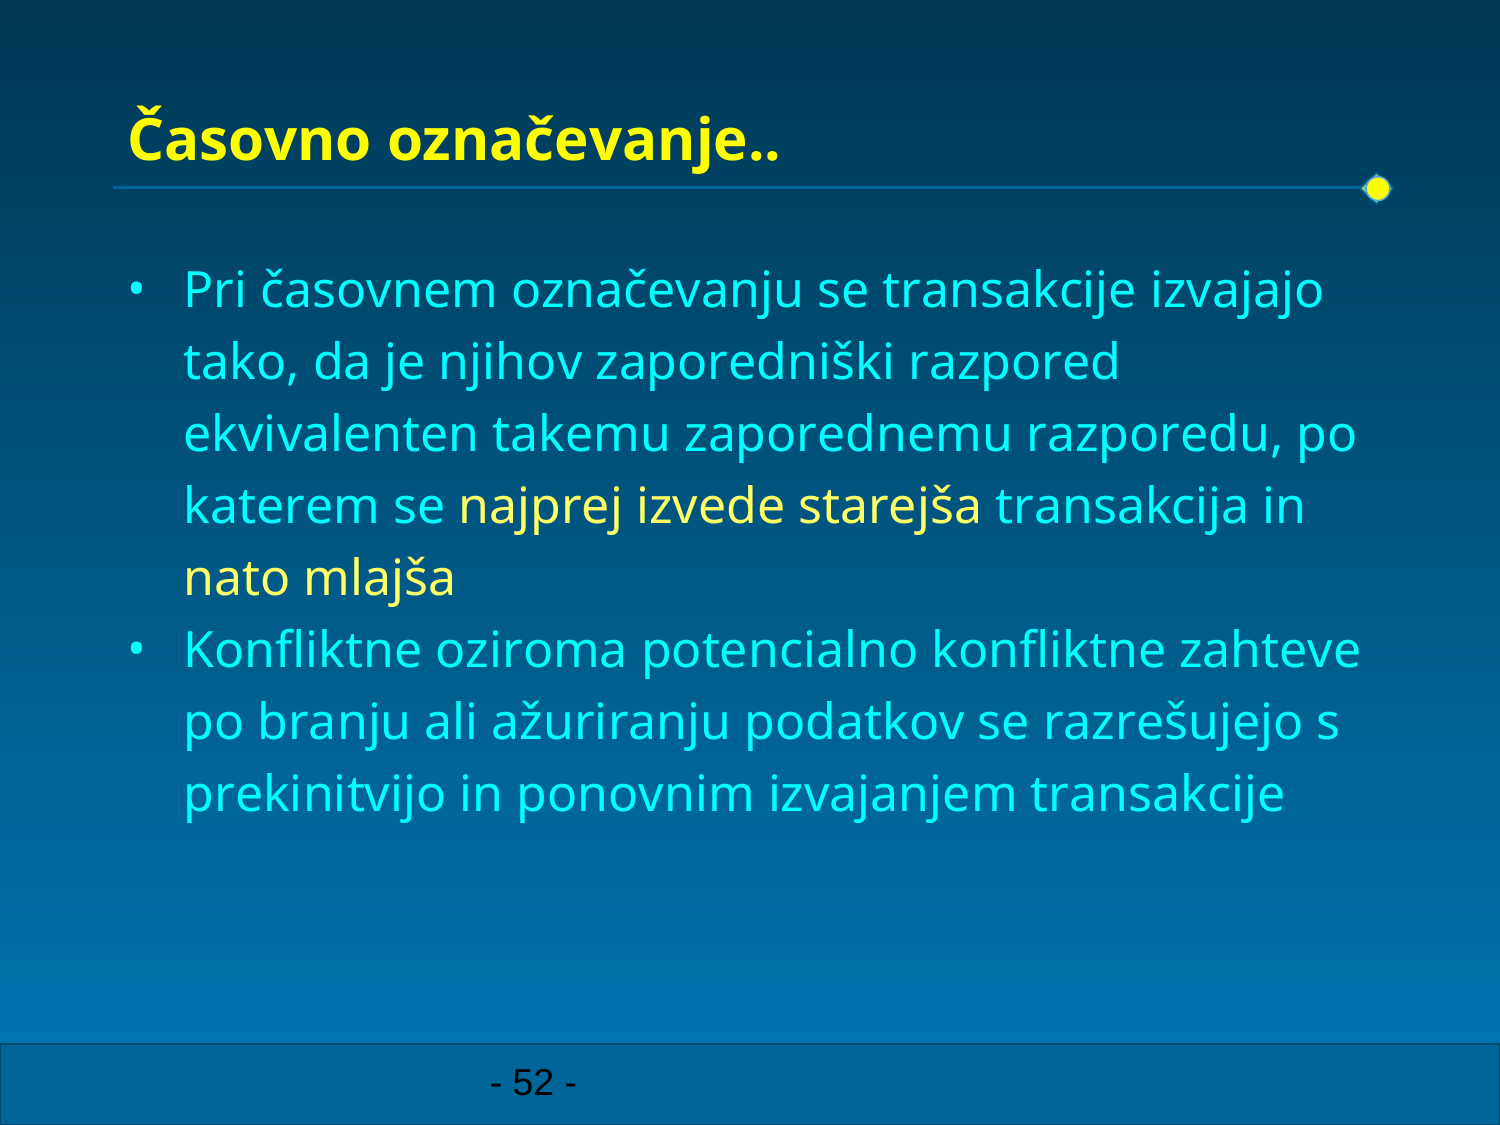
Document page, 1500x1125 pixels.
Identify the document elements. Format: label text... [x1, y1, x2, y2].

list Pri časovnem označevanju se transakcije izvajajo tako, da je njihov zaporedniški razpored ekvivalenten takemu zaporednemu razporedu, po katerem se najprej izvede starejša transakcija in nato mlajša Konfliktne oziroma potencialno konfliktne zahteve po branju ali ažuriranju podatkov se razrešujejo s prekinitvijo in ponovnim izvajanjem transakcije [112, 237, 1388, 963]
title Časovno označevanje.. [112, 94, 1388, 181]
